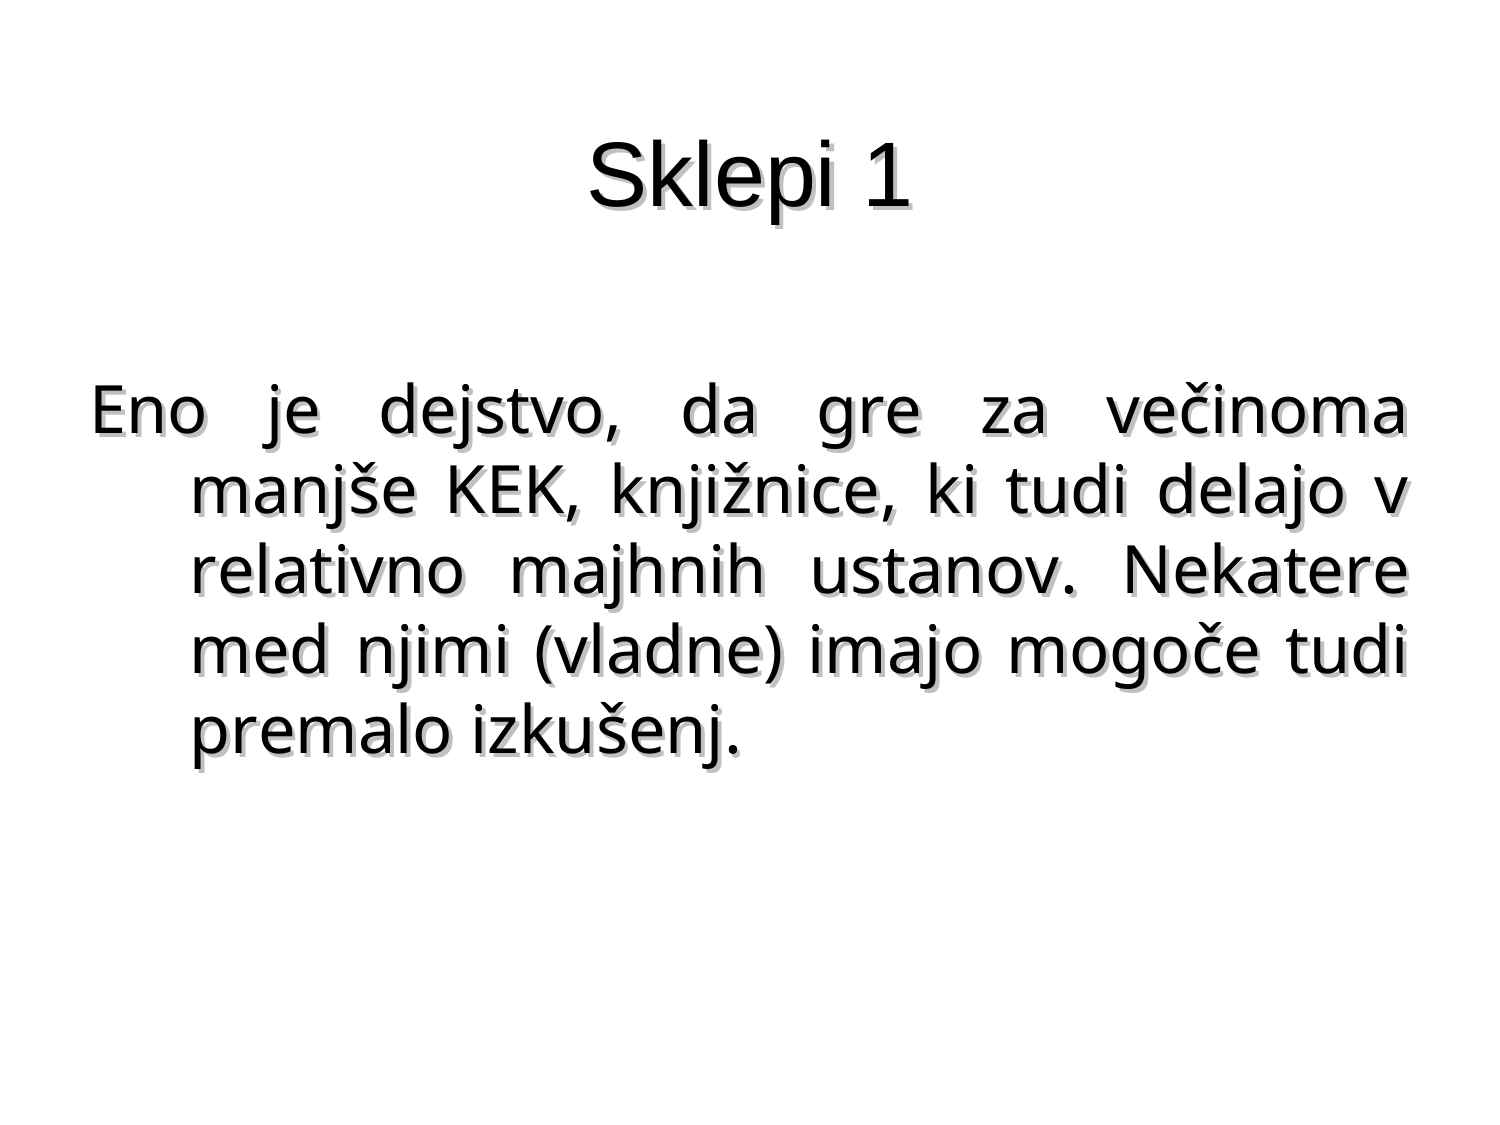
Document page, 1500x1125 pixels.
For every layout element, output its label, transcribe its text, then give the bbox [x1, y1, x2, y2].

title Sklepi 1 [75, 25, 1426, 233]
list Eno je dejstvo, da gre za večinoma manjše KEK, knjižnice, ki tudi delajo v relativno majhnih ustanov. Nekatere med njimi (vladne) imajo mogoče tudi premalo izkušenj. [75, 262, 1426, 1006]
